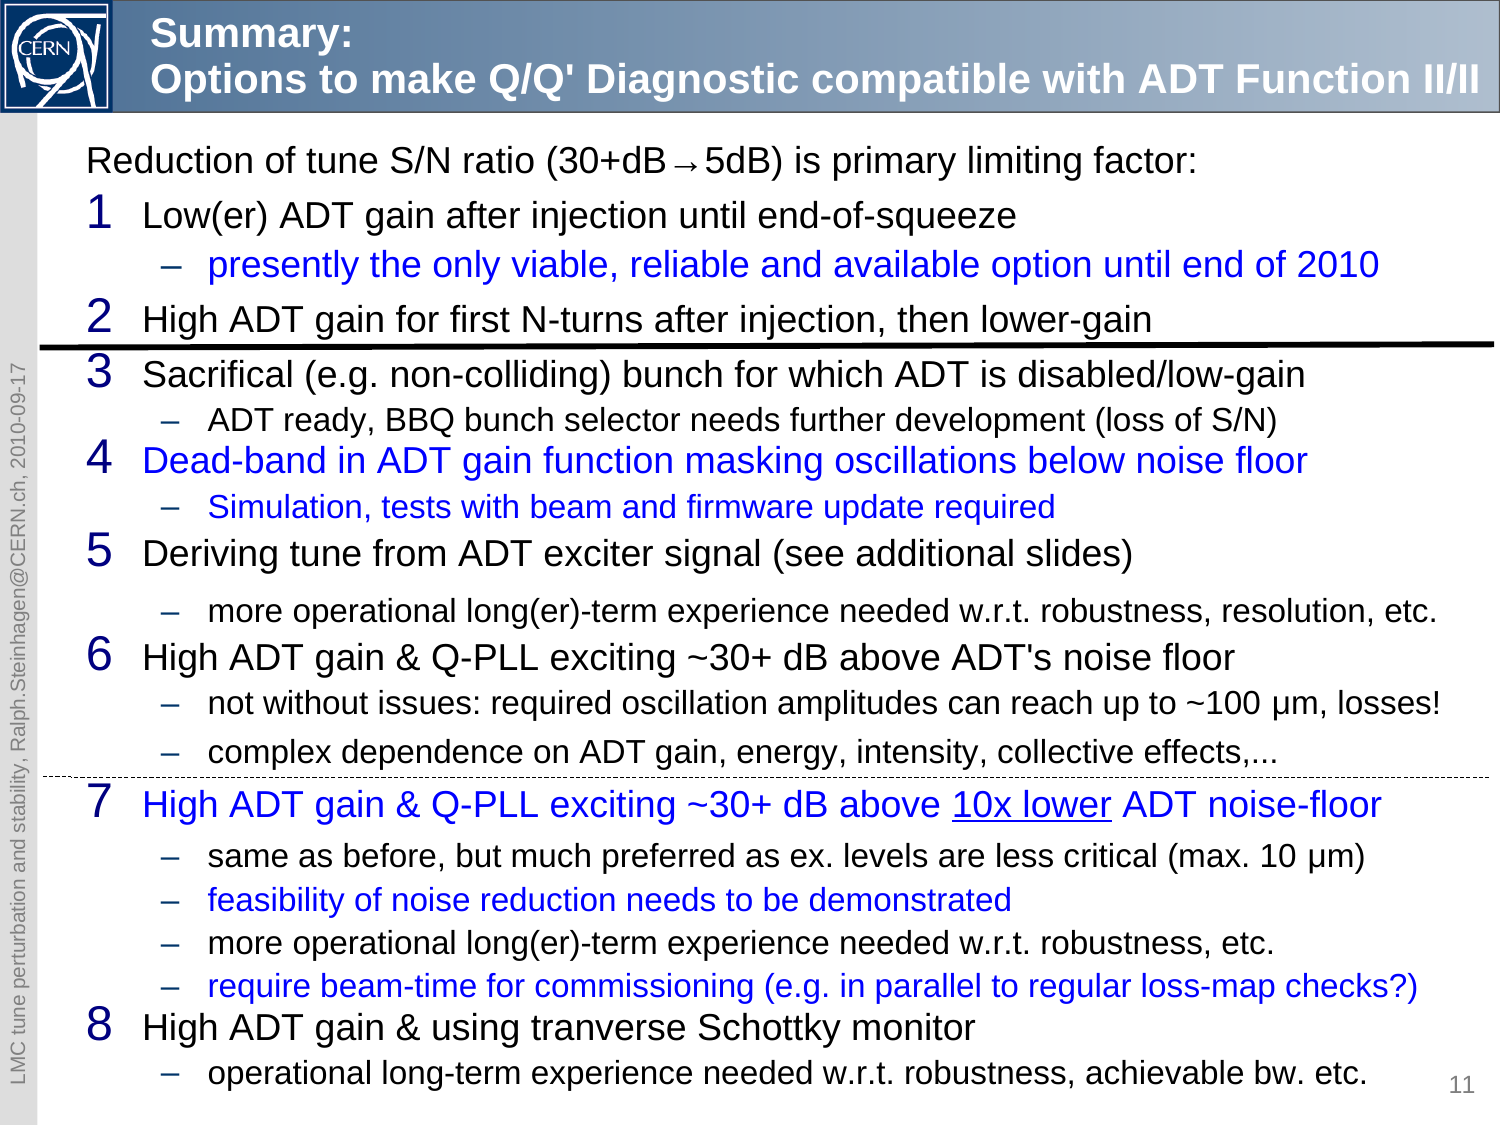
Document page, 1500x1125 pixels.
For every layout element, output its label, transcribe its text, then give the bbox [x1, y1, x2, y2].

title Summary: Options to make Q/Q' Diagnostic compatible with ADT Function II/II [150, 7, 1489, 106]
list Reduction of tune S/N ratio (30+dB→5dB) is primary limiting factor: Low(er) ADT gain after injection until end-of-squeeze presently the only viable, reliable and available option until end of 2010 High ADT gain for first N-turns after injection, then lower-gain Sacrifical (e.g. non-colliding) bunch for which ADT is disabled/low-gain ADT ready, BBQ bunch selector needs further development (loss of S/N) Dead-band in ADT gain function masking oscillations below noise floor Simulation, tests with beam and firmware update required Deriving tune from ADT exciter signal (see additional slides) more operational long(er)-term experience needed w.r.t. robustness, resolution, etc. High ADT gain & Q-PLL exciting ~30+ dB above ADT's noise floor not without issues: required oscillation amplitudes can reach up to ~100 μm, losses! complex dependence on ADT gain, energy, intensity, collective effects,... High ADT gain & Q-PLL exciting ~30+ dB above 10x lower ADT noise-floor same as before, but much preferred as ex. levels are less critical (max. 10 μm) feasibility of noise reduction needs to be demonstrated more operational long(er)-term experience needed w.r.t. robustness, etc. require beam-time for commissioning (e.g. in parallel to regular loss-map checks?) High ADT gain & using tranverse Schottky monitor operational long-term experience needed w.r.t. robustness, achievable bw. etc. [85, 137, 1457, 344]
list Reduction of tune S/N ratio (30+dB→5dB) is primary limiting factor: Low(er) ADT gain after injection until end-of-squeeze presently the only viable, reliable and available option until end of 2010 High ADT gain for first N-turns after injection, then lower-gain Sacrifical (e.g. non-colliding) bunch for which ADT is disabled/low-gain ADT ready, BBQ bunch selector needs further development (loss of S/N) Dead-band in ADT gain function masking oscillations below noise floor Simulation, tests with beam and firmware update required Deriving tune from ADT exciter signal (see additional slides) more operational long(er)-term experience needed w.r.t. robustness, resolution, etc. High ADT gain & Q-PLL exciting ~30+ dB above ADT's noise floor not without issues: required oscillation amplitudes can reach up to ~100 μm, losses! complex dependence on ADT gain, energy, intensity, collective effects,... High ADT gain & Q-PLL exciting ~30+ dB above 10x lower ADT noise-floor same as before, but much preferred as ex. levels are less critical (max. 10 μm) feasibility of noise reduction needs to be demonstrated more operational long(er)-term experience needed w.r.t. robustness, etc. require beam-time for commissioning (e.g. in parallel to regular loss-map checks?) High ADT gain & using tranverse Schottky monitor operational long-term experience needed w.r.t. robustness, achievable bw. etc. [85, 348, 1457, 1092]
picture [0, 0, 113, 113]
